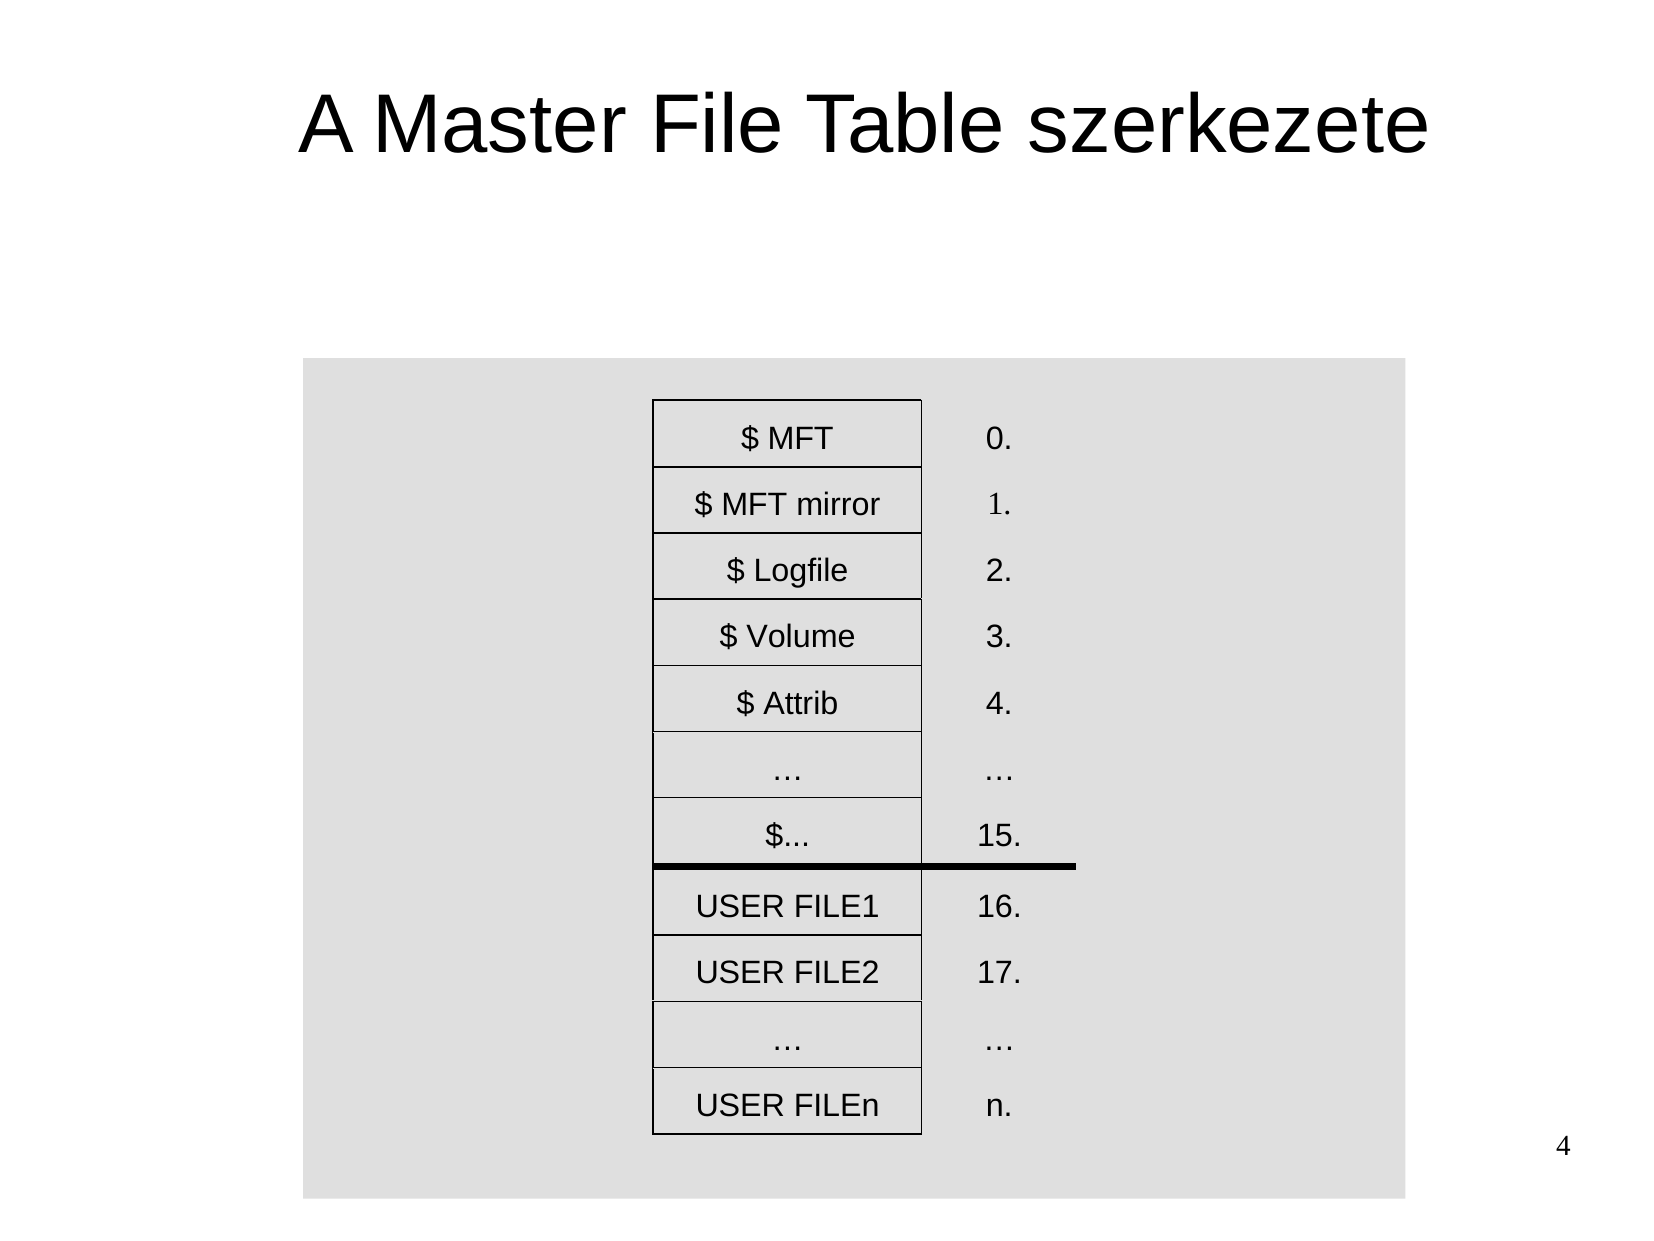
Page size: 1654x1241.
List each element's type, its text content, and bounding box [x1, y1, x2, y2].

title A Master File Table szerkezete [123, 34, 1571, 204]
chart [303, 399, 1402, 1195]
text_box [303, 358, 1406, 1199]
